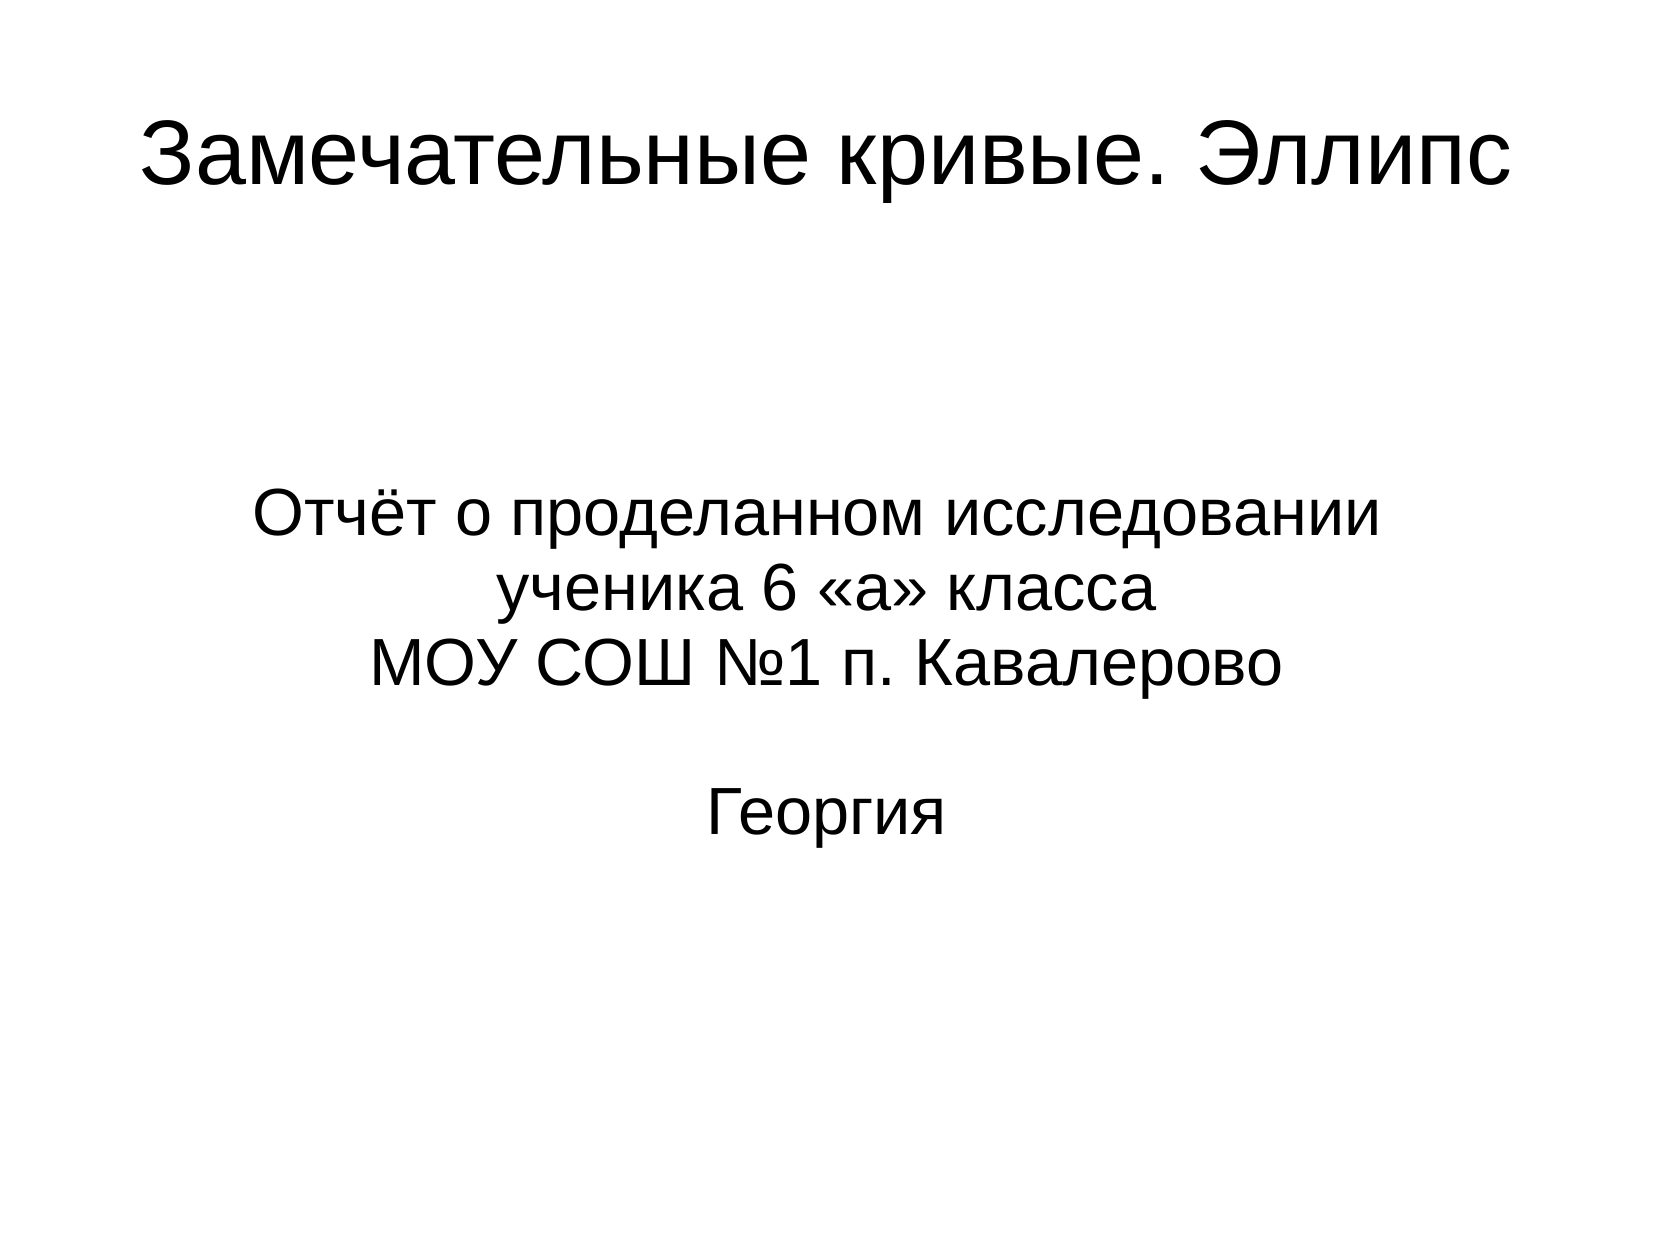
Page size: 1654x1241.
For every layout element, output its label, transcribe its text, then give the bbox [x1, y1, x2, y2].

title Замечательные кривые. Эллипс [82, 56, 1571, 250]
subtitle Отчёт о проделанном исследовании ученика 6 «а» класса МОУ СОШ №1 п. Кавалерово Георгия [82, 297, 1571, 1102]
